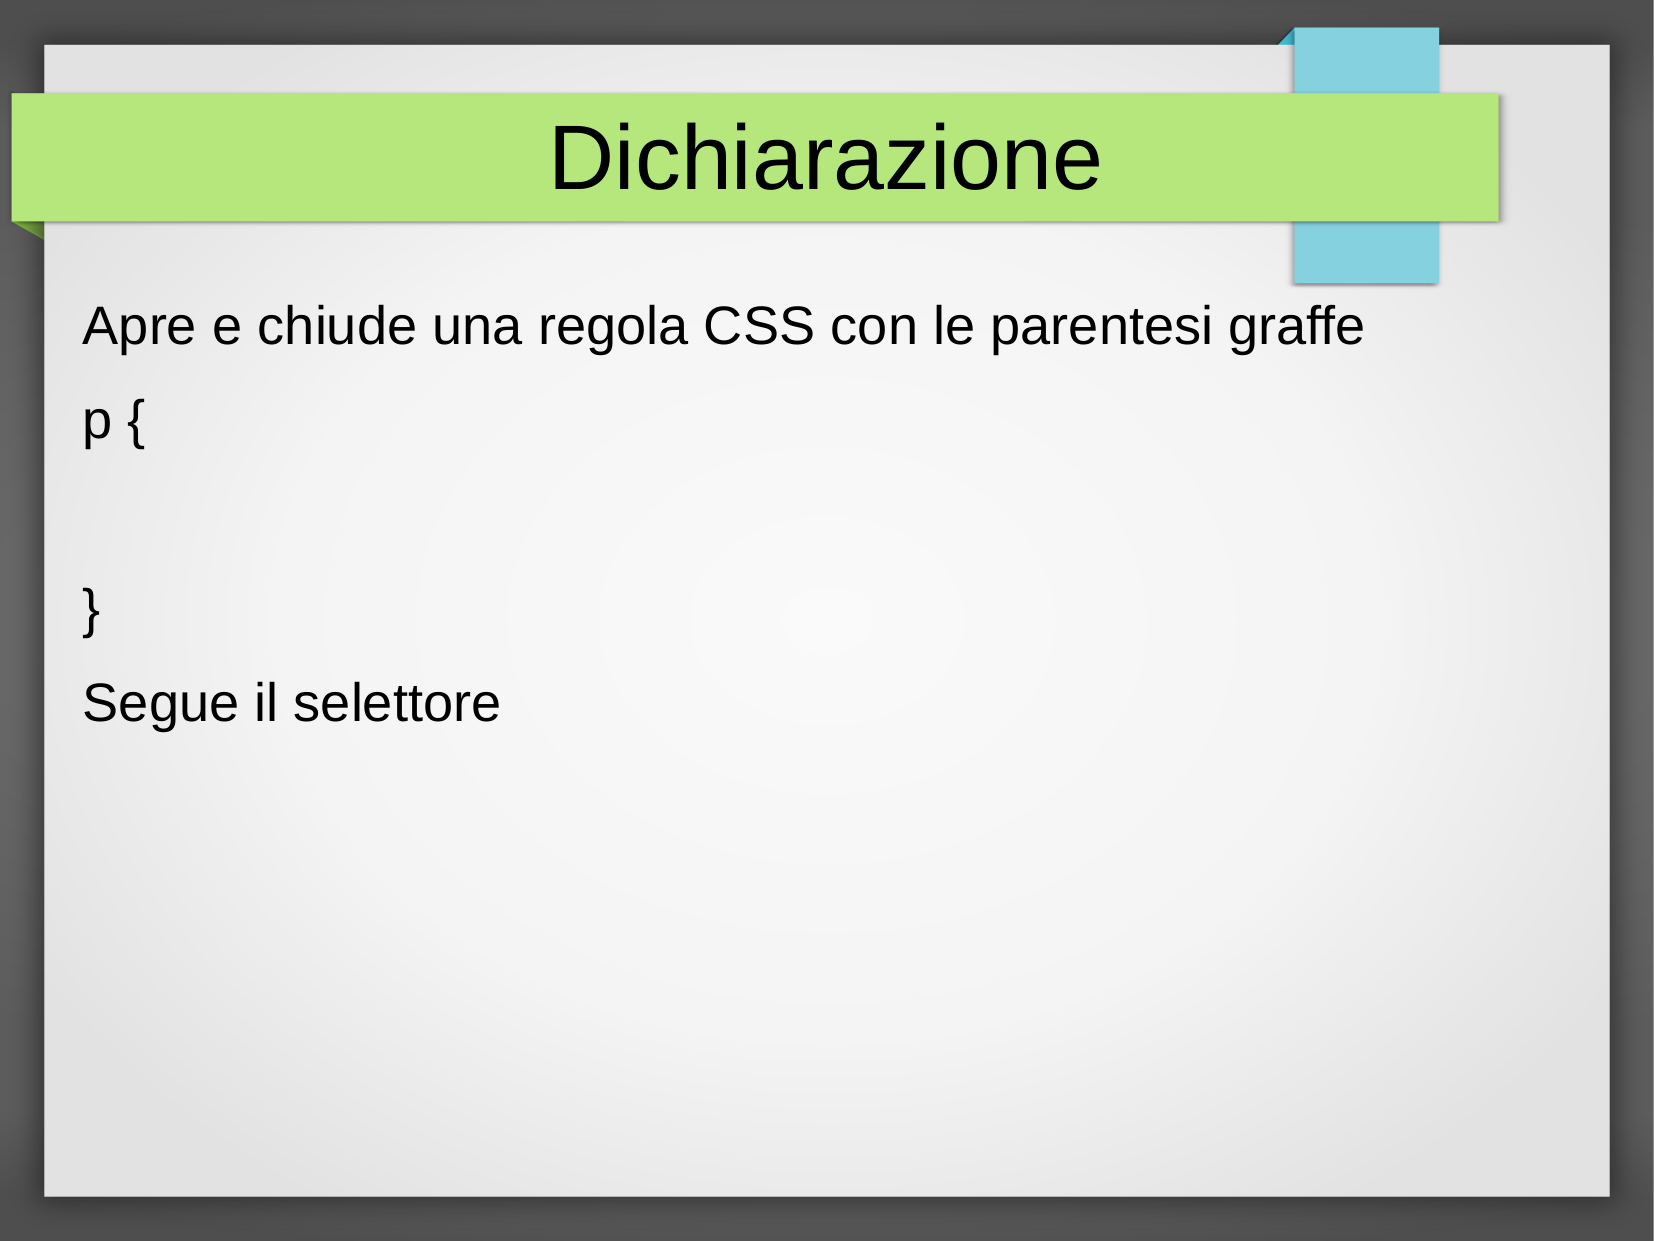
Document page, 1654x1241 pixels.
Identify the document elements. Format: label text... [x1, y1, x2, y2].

title Dichiarazione [82, 49, 1571, 257]
list Apre e chiude una regola CSS con le parentesi graffe p { } Segue il selettore [82, 290, 1571, 1010]
picture [0, 0, 1654, 1241]
